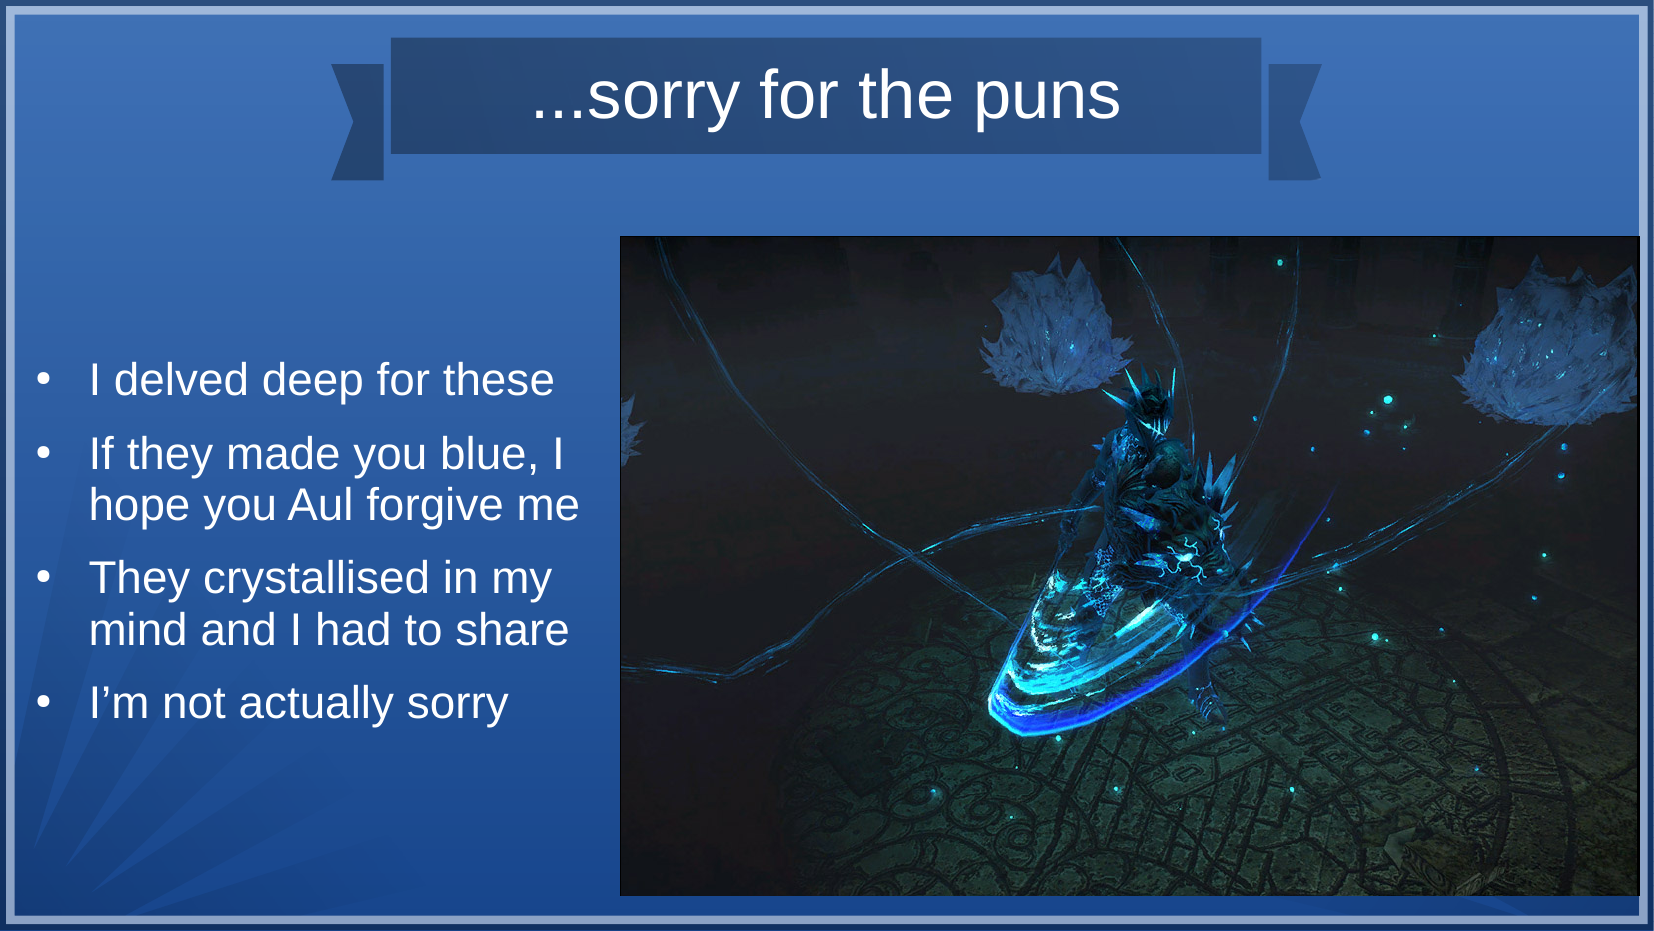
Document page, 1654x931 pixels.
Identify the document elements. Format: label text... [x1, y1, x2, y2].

picture [620, 236, 1640, 896]
list I delved deep for these If they made you blue, I hope you Aul forgive me They crystallised in my mind and I had to share I’m not actually sorry [17, 354, 621, 916]
title ...sorry for the puns [389, 35, 1264, 154]
